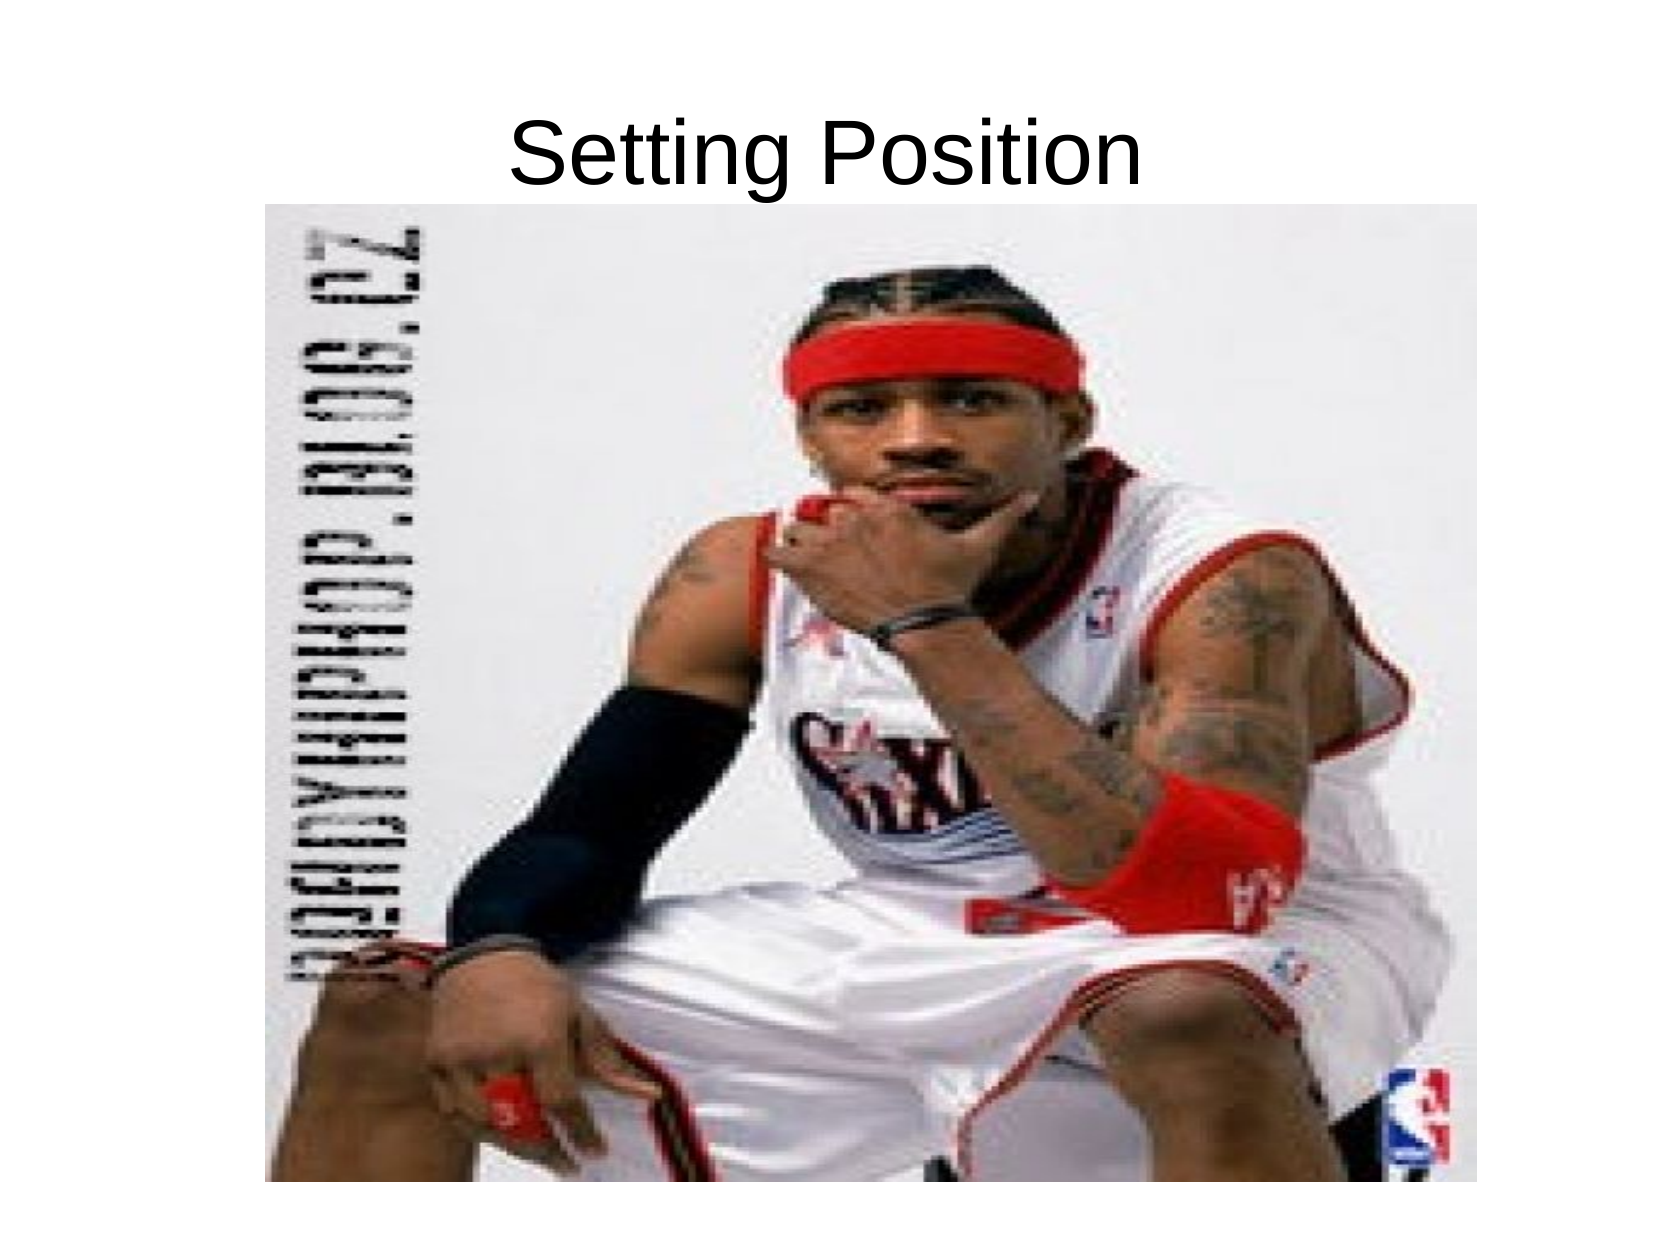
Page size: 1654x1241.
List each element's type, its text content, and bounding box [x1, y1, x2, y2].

picture [265, 204, 1477, 1182]
title Setting Position [82, 49, 1571, 257]
